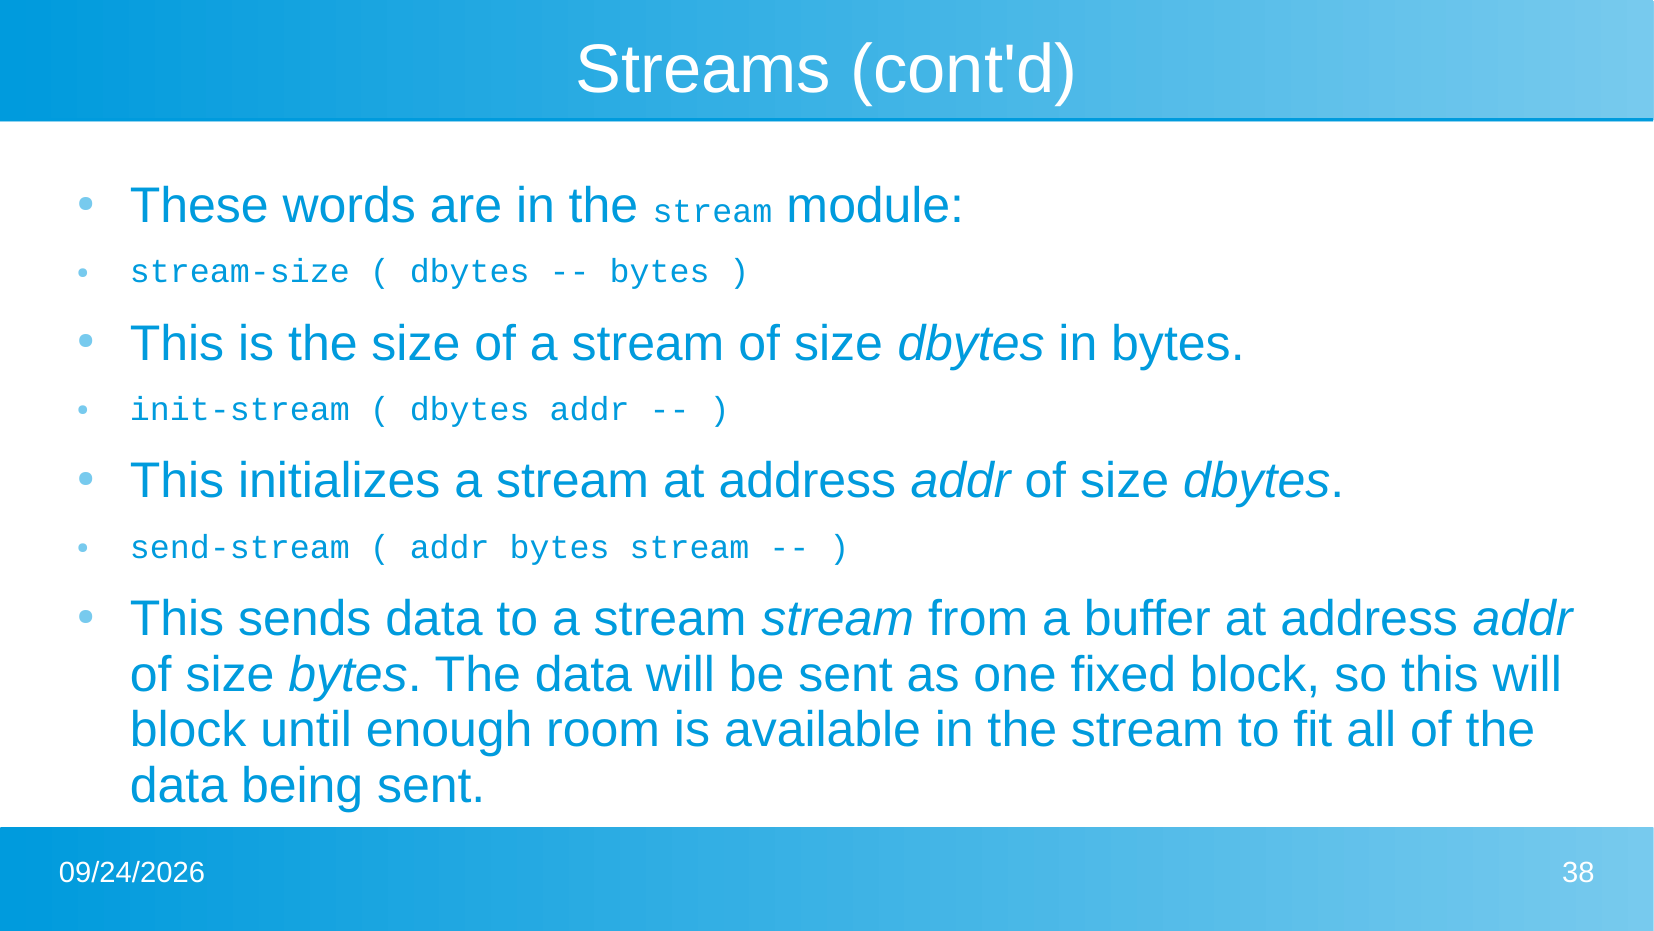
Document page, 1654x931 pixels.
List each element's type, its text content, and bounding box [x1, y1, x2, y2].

list These words are in the stream module: stream-size ( dbytes -- bytes ) This is the size of a stream of size dbytes in bytes. init-stream ( dbytes addr -- ) This initializes a stream at address addr of size dbytes. send-stream ( addr bytes stream -- ) This sends data to a stream stream from a buffer at address addr of size bytes. The data will be sent as one fixed block, so this will block until enough room is available in the stream to fit all of the data being sent. [59, 177, 1595, 768]
title Streams (cont'd) [59, 29, 1595, 108]
